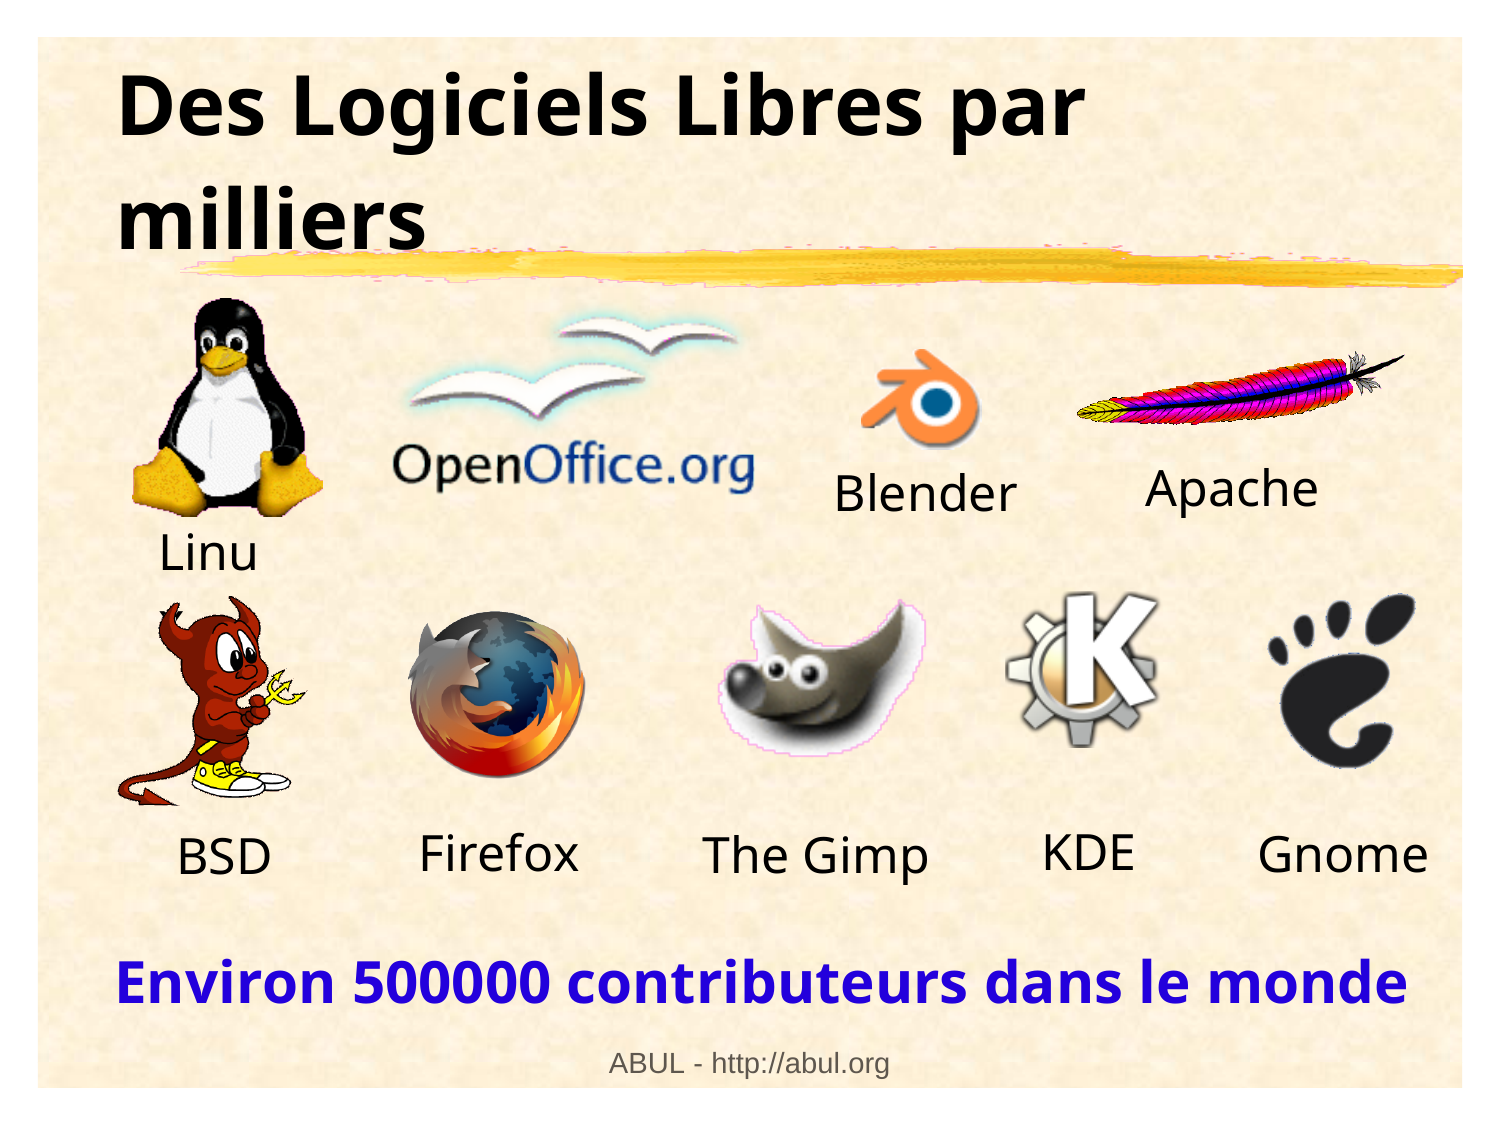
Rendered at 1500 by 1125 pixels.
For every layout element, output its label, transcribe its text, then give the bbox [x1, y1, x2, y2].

text_box The Gimp [702, 819, 807, 878]
text_box [529, 970, 540, 996]
text_box KDE [1040, 817, 1161, 876]
text_box [462, 970, 473, 996]
text_box Firefox [418, 818, 593, 877]
text_box The Gimp [808, 819, 923, 878]
text_box Environ 500000 contributeurs dans le monde [105, 901, 1434, 970]
picture [37, 37, 1463, 1088]
text_box BSD [176, 821, 297, 880]
title Des Logiciels Libres par milliers [100, 72, 1428, 248]
text_box [995, 978, 1008, 997]
text_box [124, 752, 1424, 901]
text_box Blender [846, 457, 1006, 516]
text_box [1348, 978, 1361, 997]
text_box [429, 970, 440, 996]
text_box [124, 970, 1424, 1021]
text_box [496, 970, 507, 996]
text_box [396, 970, 407, 996]
text_box Gnome [1257, 819, 1442, 878]
text_box [753, 978, 765, 997]
text_box Apache [1130, 468, 1360, 519]
text_box Linux [158, 516, 278, 575]
